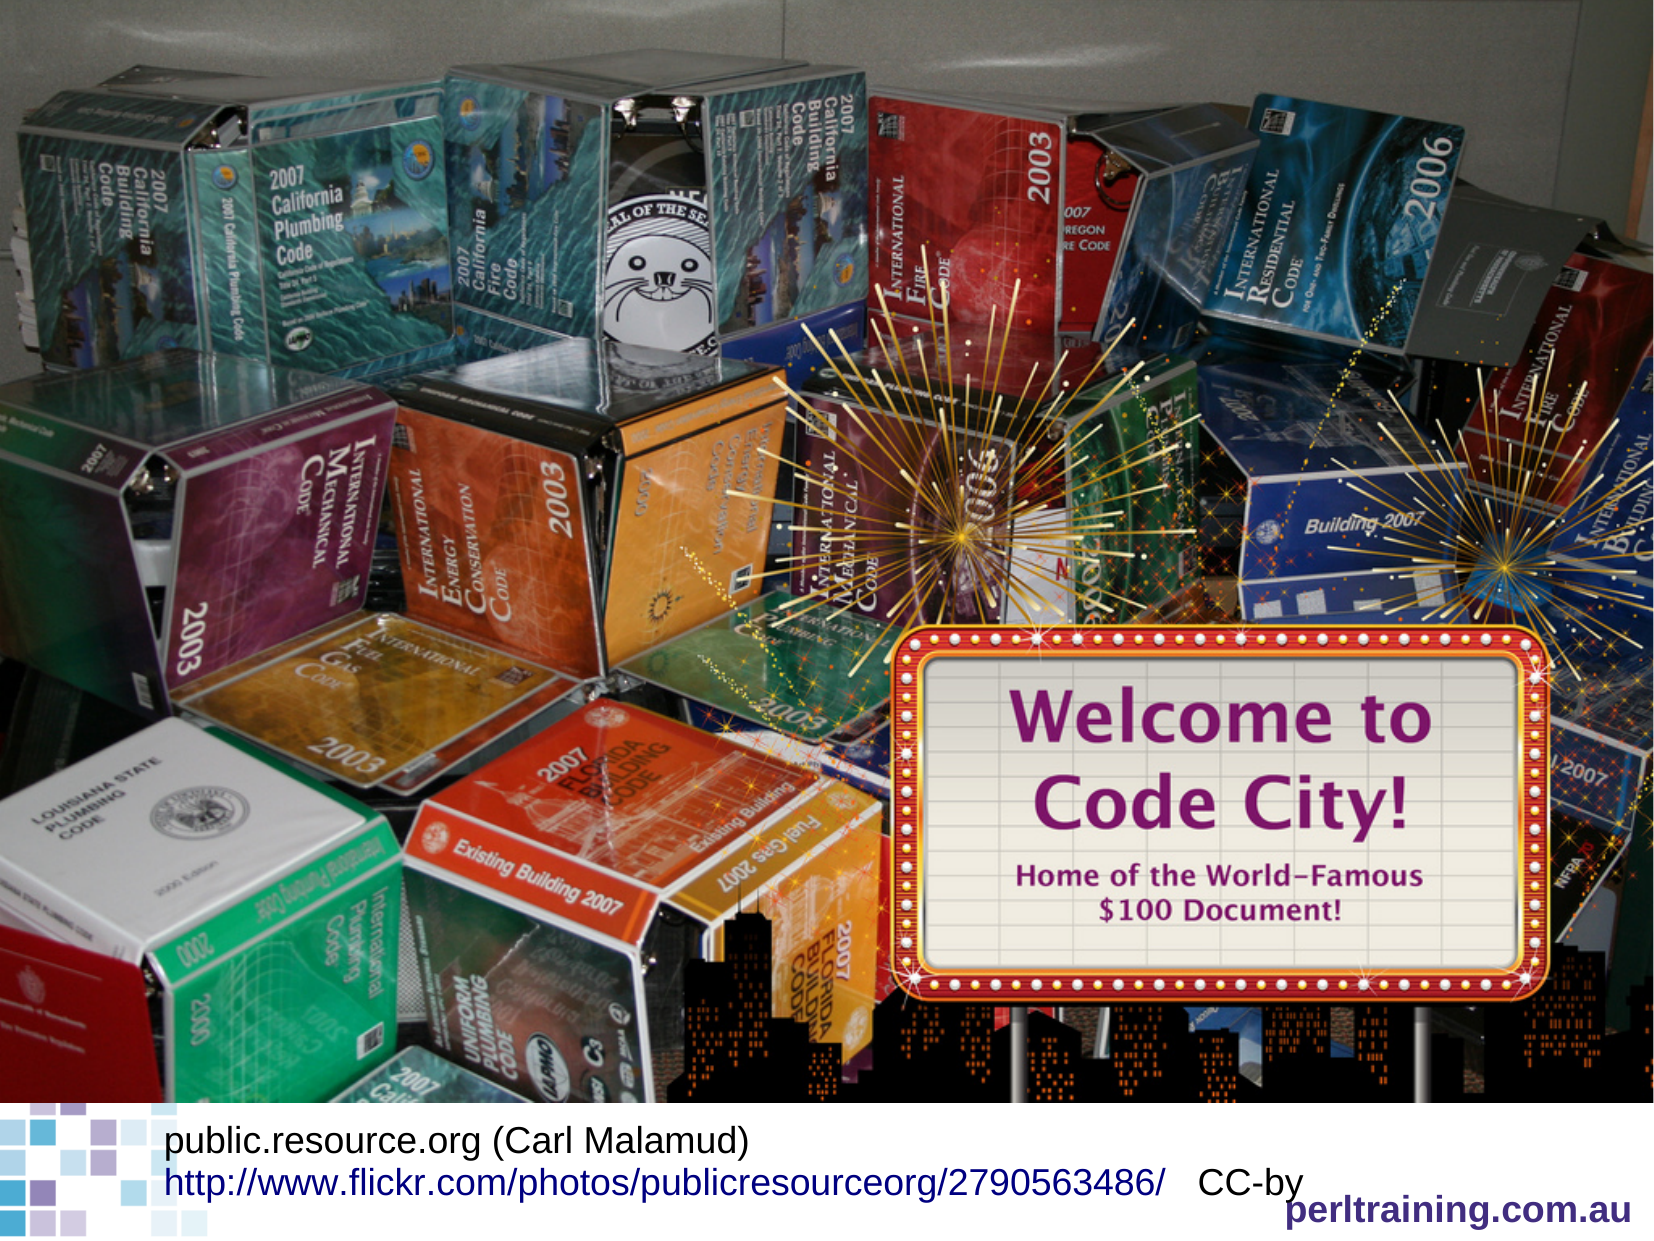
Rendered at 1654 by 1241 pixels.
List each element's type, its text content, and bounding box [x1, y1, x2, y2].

text_box public.resource.org (Carl Malamud) http://www.flickr.com/photos/publicresourceorg/2790563486/ CC-by [148, 1111, 1319, 1211]
picture [0, 0, 1654, 1241]
